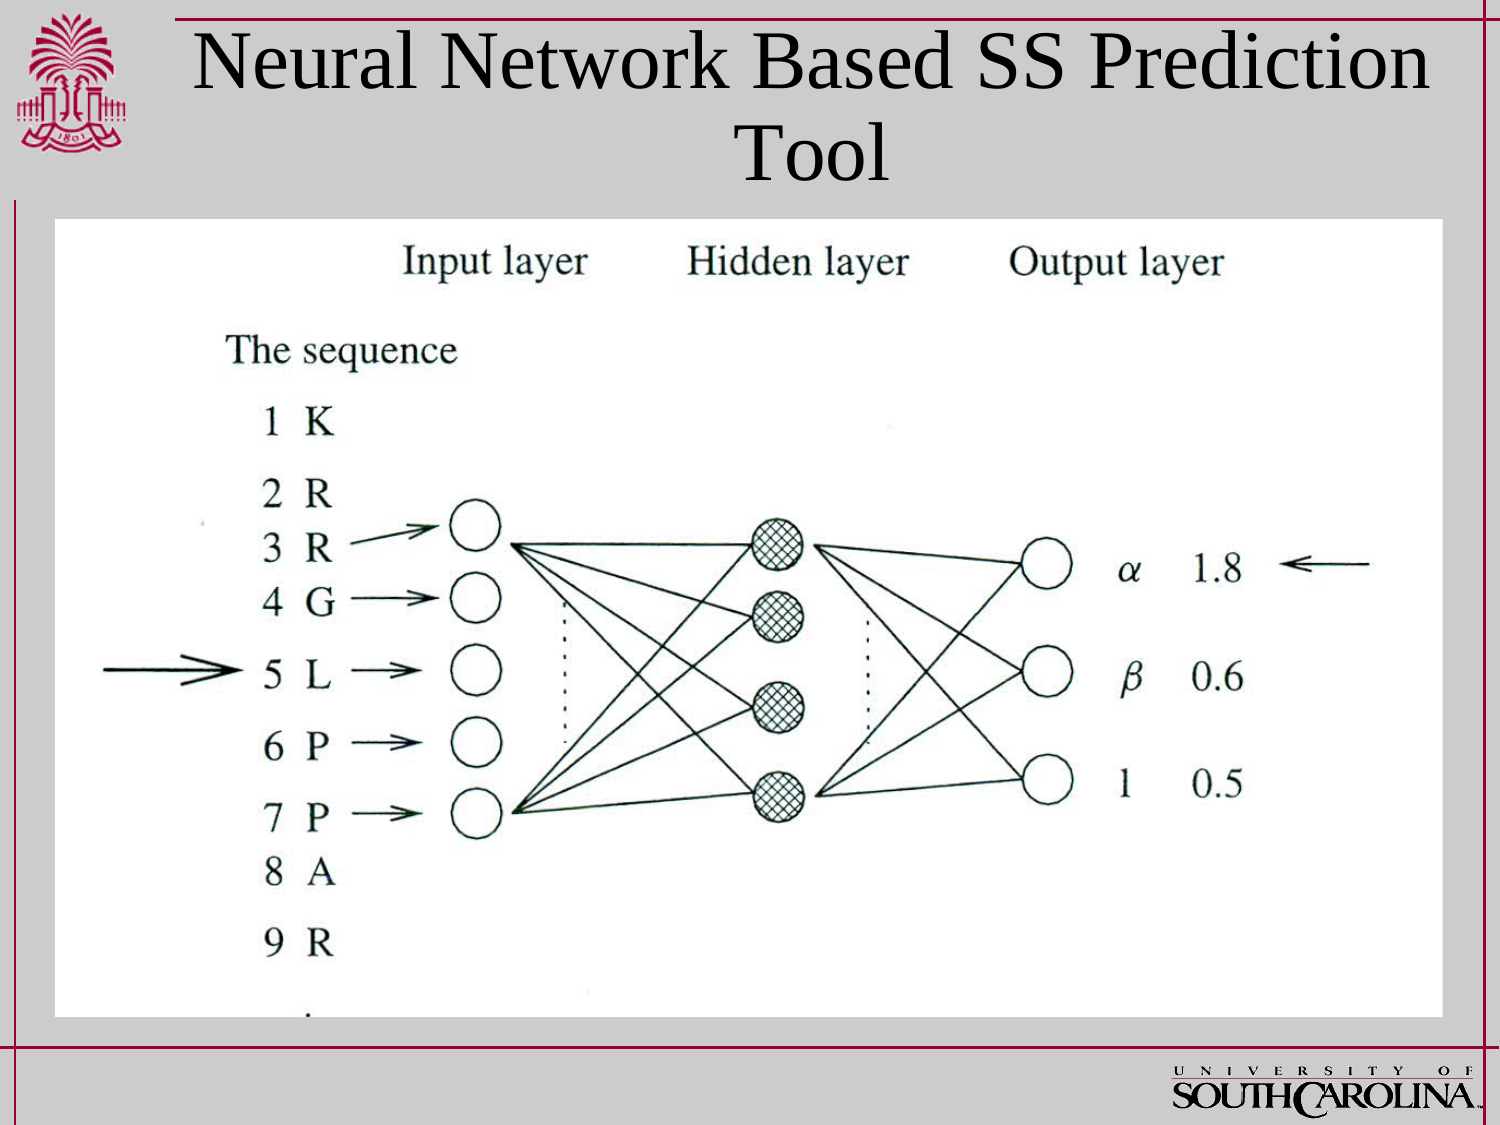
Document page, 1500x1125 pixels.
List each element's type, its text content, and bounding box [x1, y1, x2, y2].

picture [12, 12, 131, 155]
title Neural Network Based SS Prediction Tool [174, 14, 1450, 199]
picture [55, 219, 1443, 1017]
picture [1162, 1049, 1483, 1125]
